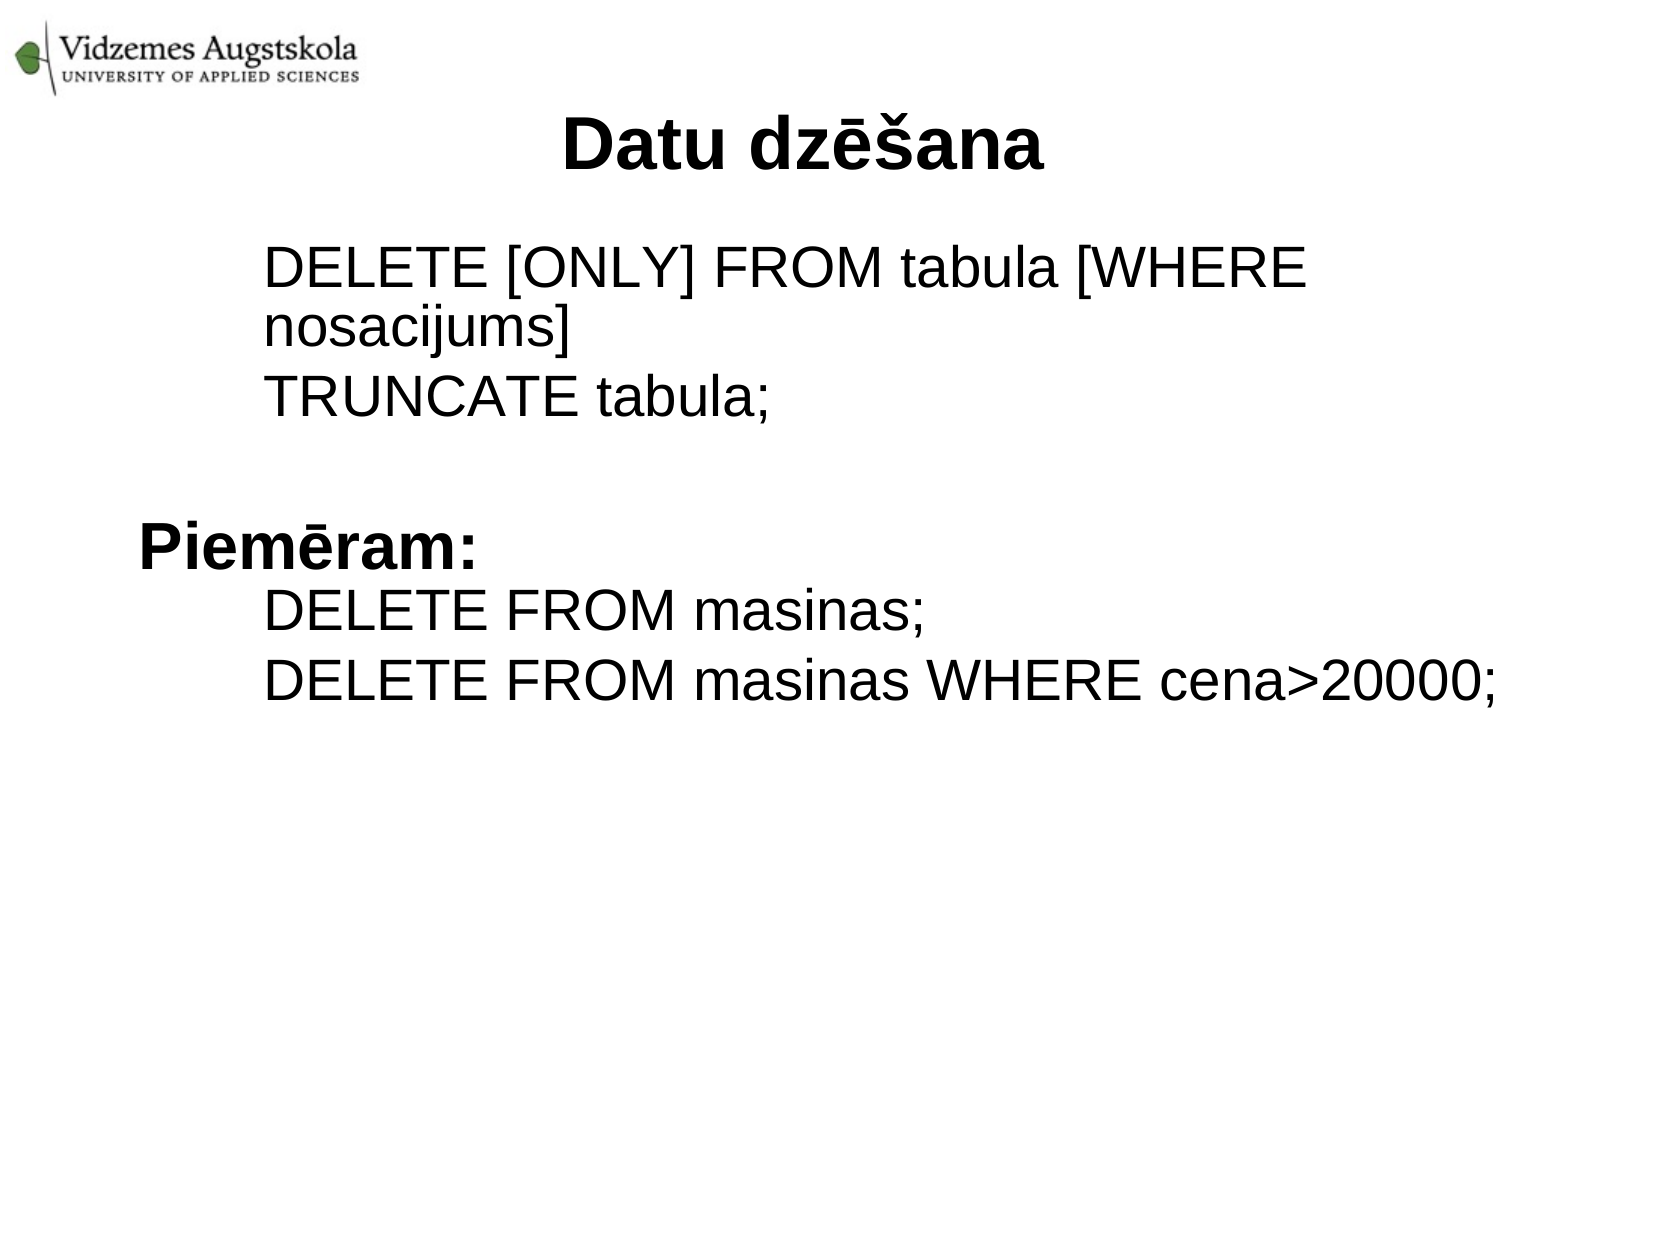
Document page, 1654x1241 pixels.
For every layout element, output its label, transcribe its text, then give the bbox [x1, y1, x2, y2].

picture [5, 2, 368, 113]
list DELETE [ONLY] FROM tabula [WHERE nosacijums] TRUNCATE tabula; Piemēram: DELETE FROM masinas; DELETE FROM masinas WHERE cena>20000; [82, 236, 1569, 1107]
title Datu dzēšana [94, 103, 1512, 188]
